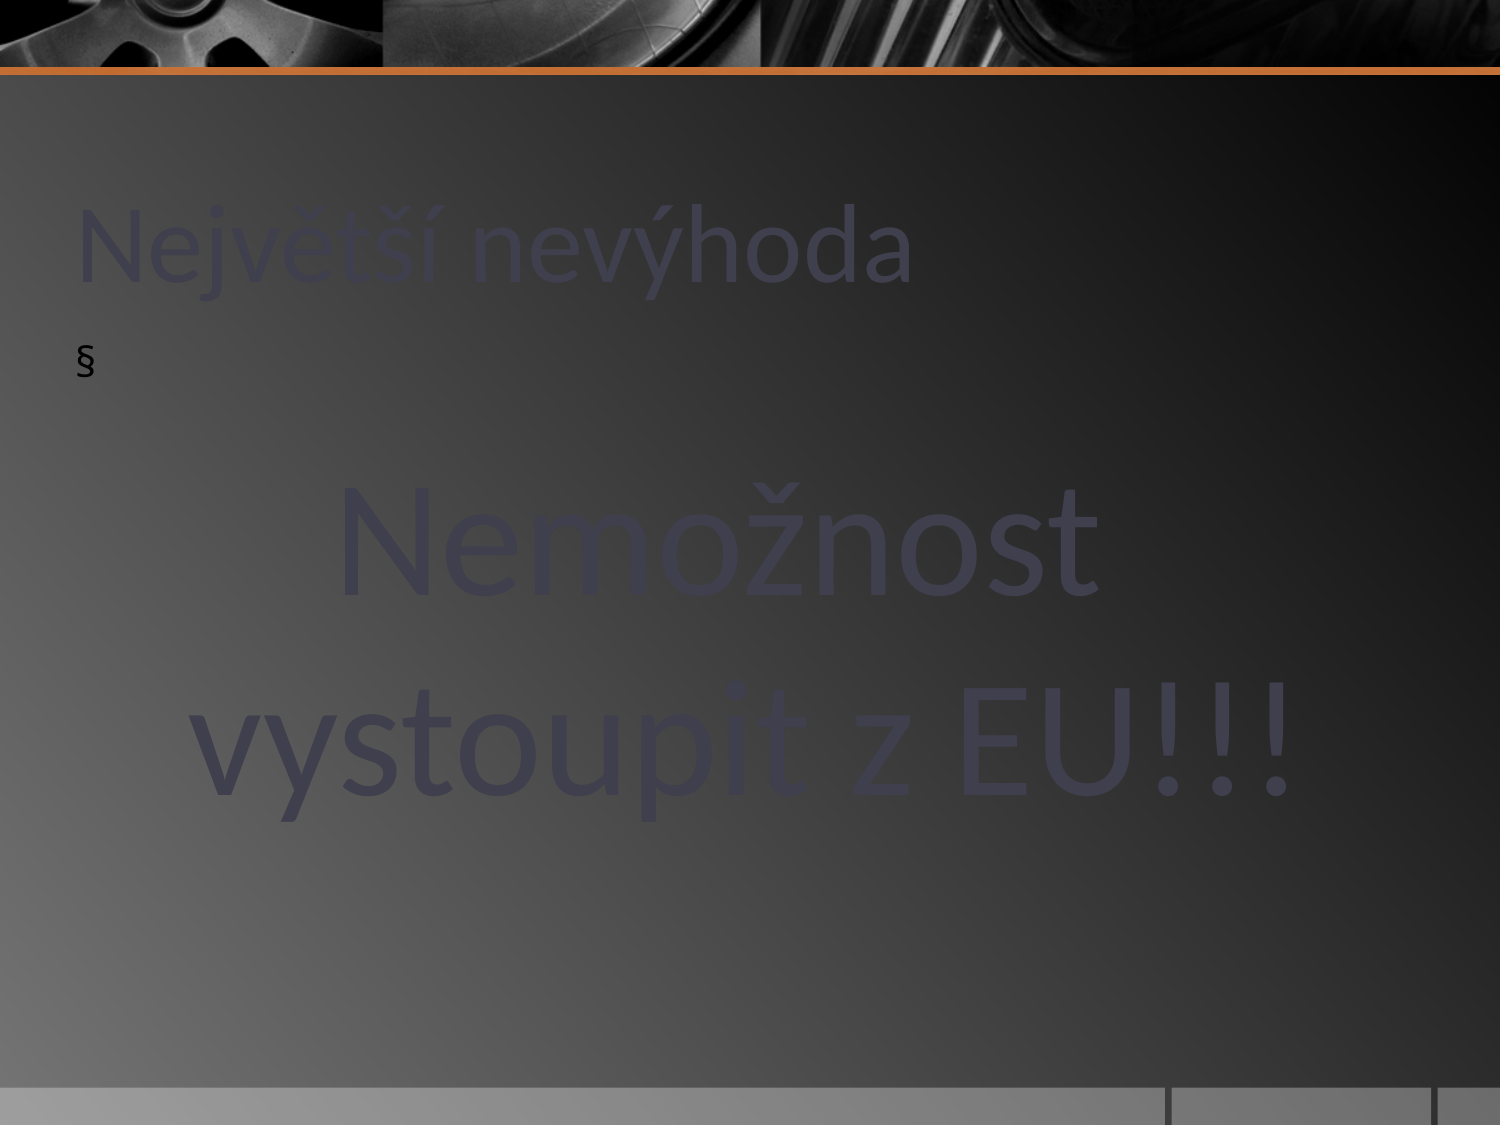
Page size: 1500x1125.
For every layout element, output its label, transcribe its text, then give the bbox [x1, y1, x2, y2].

title Největší nevýhoda [75, 162, 1426, 313]
list Nemožnost vystoupit z EU!!! [75, 324, 1426, 1005]
